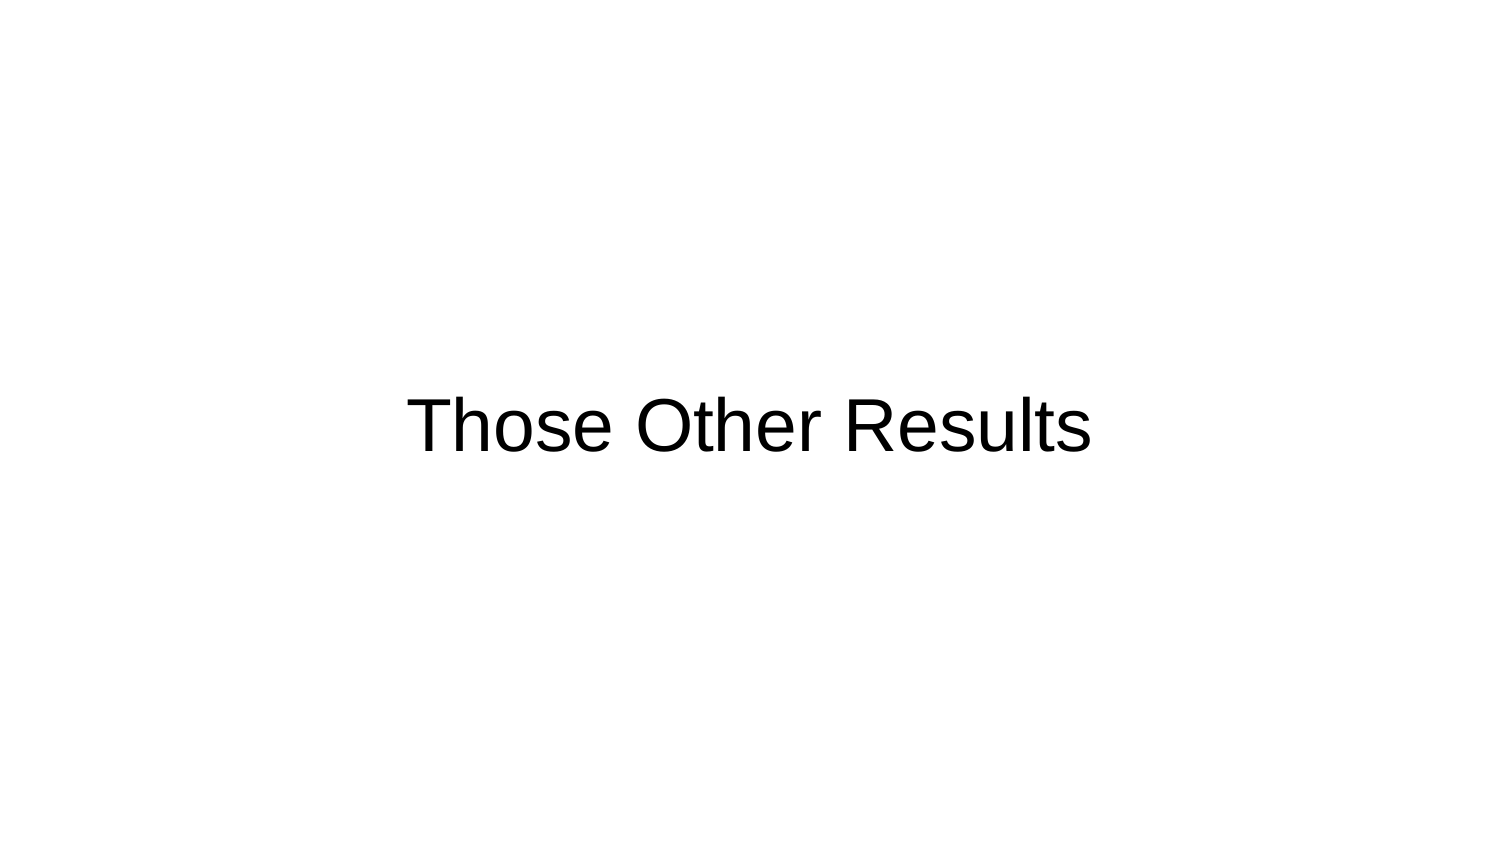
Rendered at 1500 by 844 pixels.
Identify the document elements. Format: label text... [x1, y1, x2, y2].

title Those Other Results [51, 352, 1449, 491]
